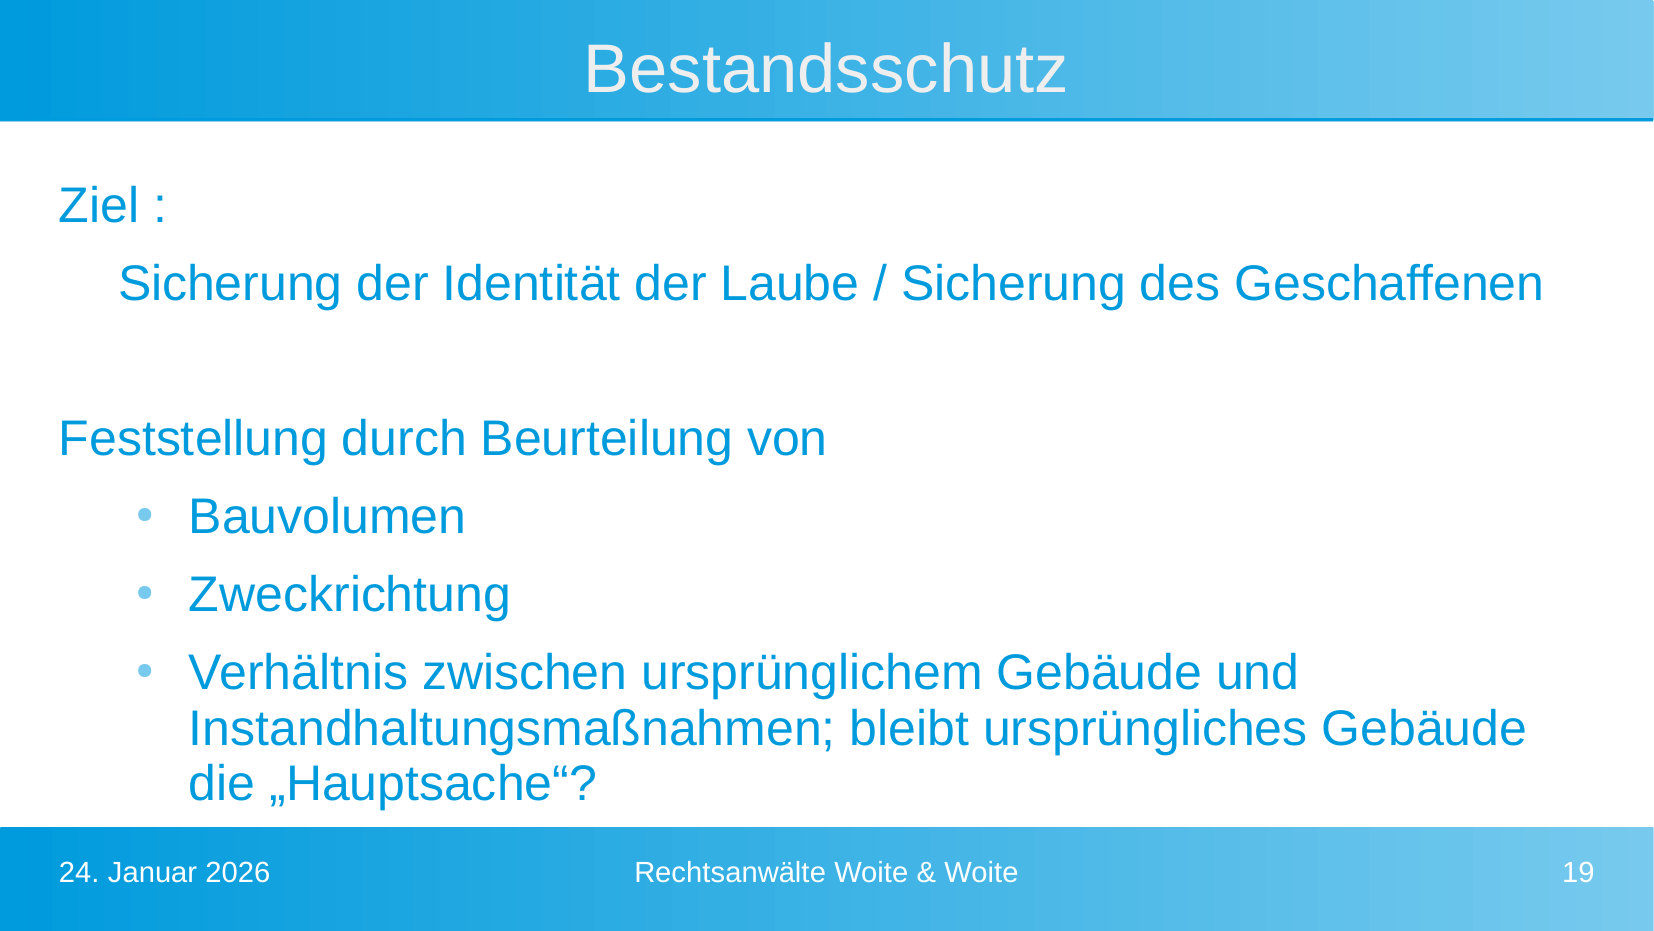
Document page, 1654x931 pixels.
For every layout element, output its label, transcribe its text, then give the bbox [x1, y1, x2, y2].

title Bestandsschutz [59, 29, 1595, 108]
list Ziel : Sicherung der Identität der Laube / Sicherung des Geschaffenen Feststellung durch Beurteilung von Bauvolumen Zweckrichtung Verhältnis zwischen ursprünglichem Gebäude und Instandhaltungsmaßnahmen; bleibt ursprüngliches Gebäude die „Hauptsache“? [59, 177, 1595, 768]
